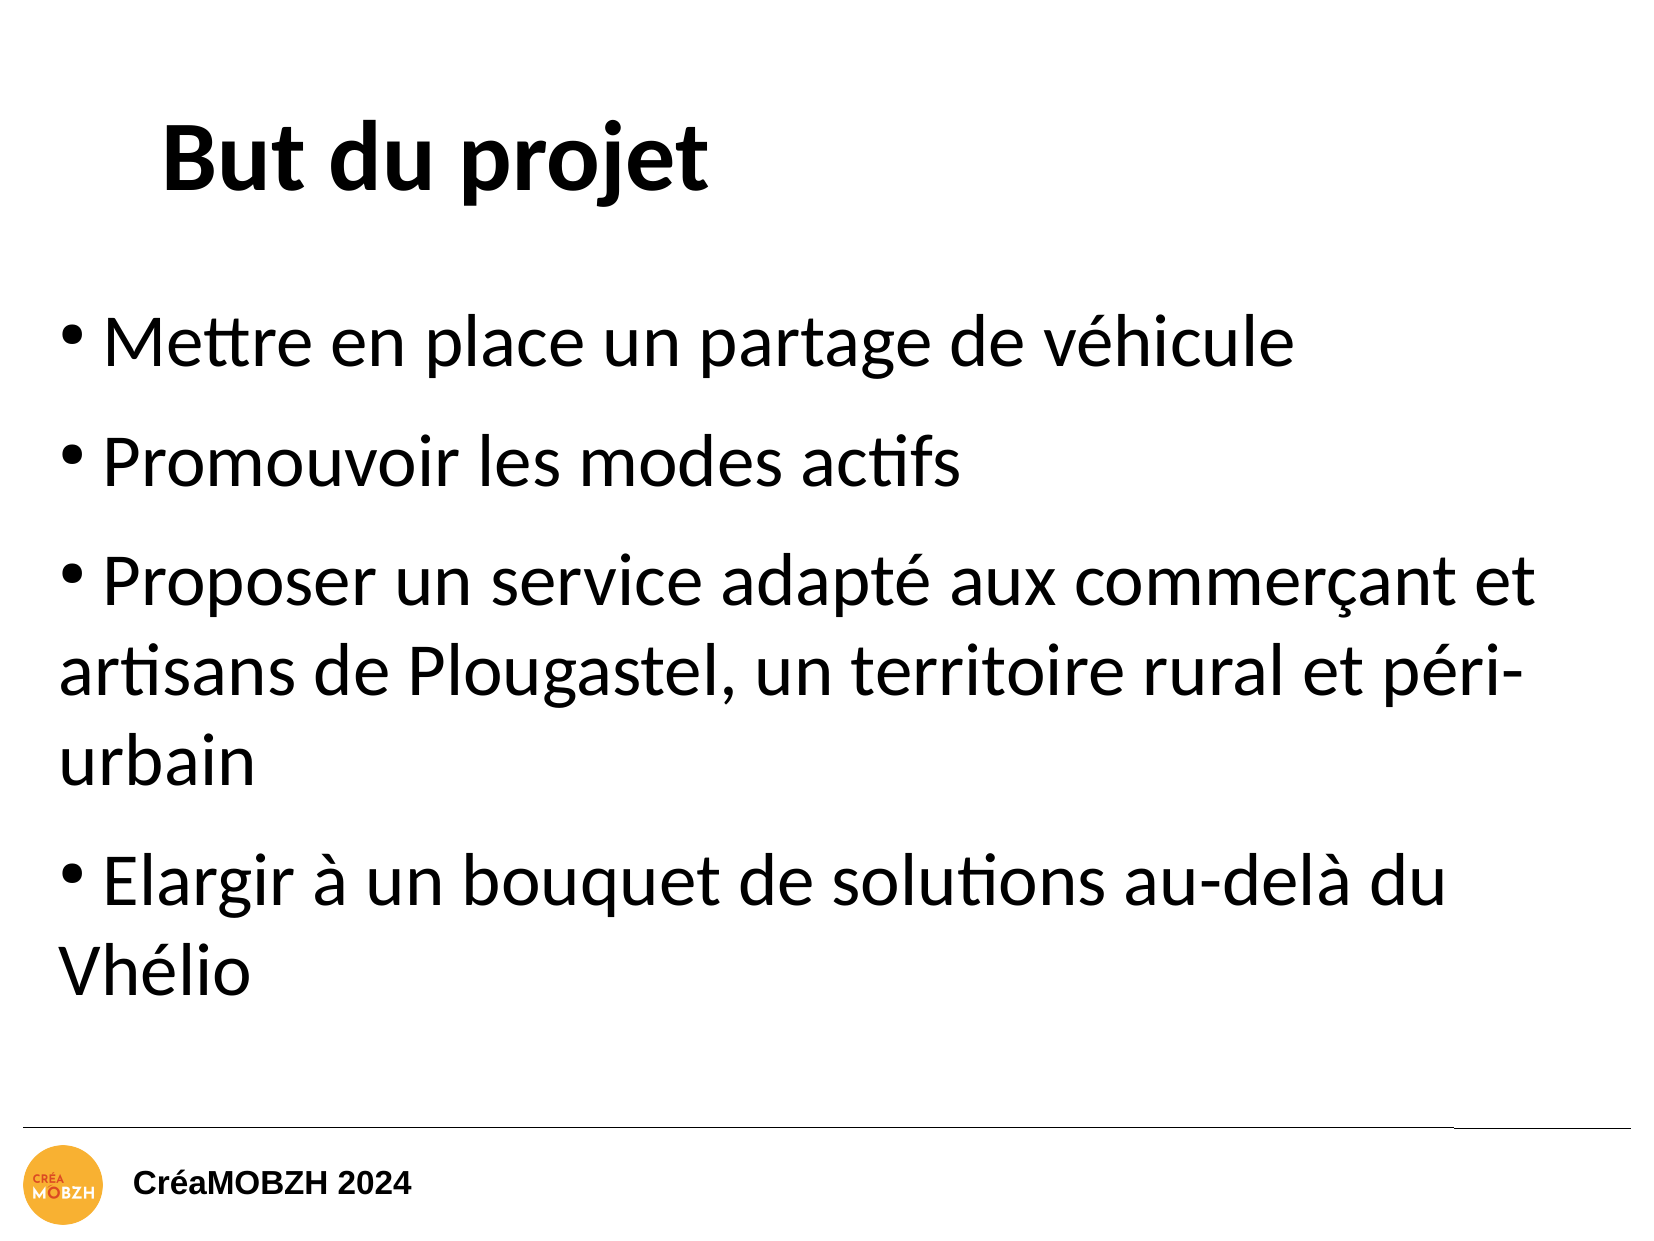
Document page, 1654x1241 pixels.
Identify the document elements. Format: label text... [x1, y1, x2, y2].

list Mettre en place un partage de véhicule Promouvoir les modes actifs Proposer un service adapté aux commerçant et artisans de Plougastel, un territoire rural et péri-urbain Elargir à un bouquet de solutions au-delà du Vhélio [59, 291, 1548, 1111]
picture [23, 1145, 103, 1225]
title But du projet [11, 47, 1347, 255]
text_box CréaMOBZH 2024 [118, 1157, 1040, 1241]
